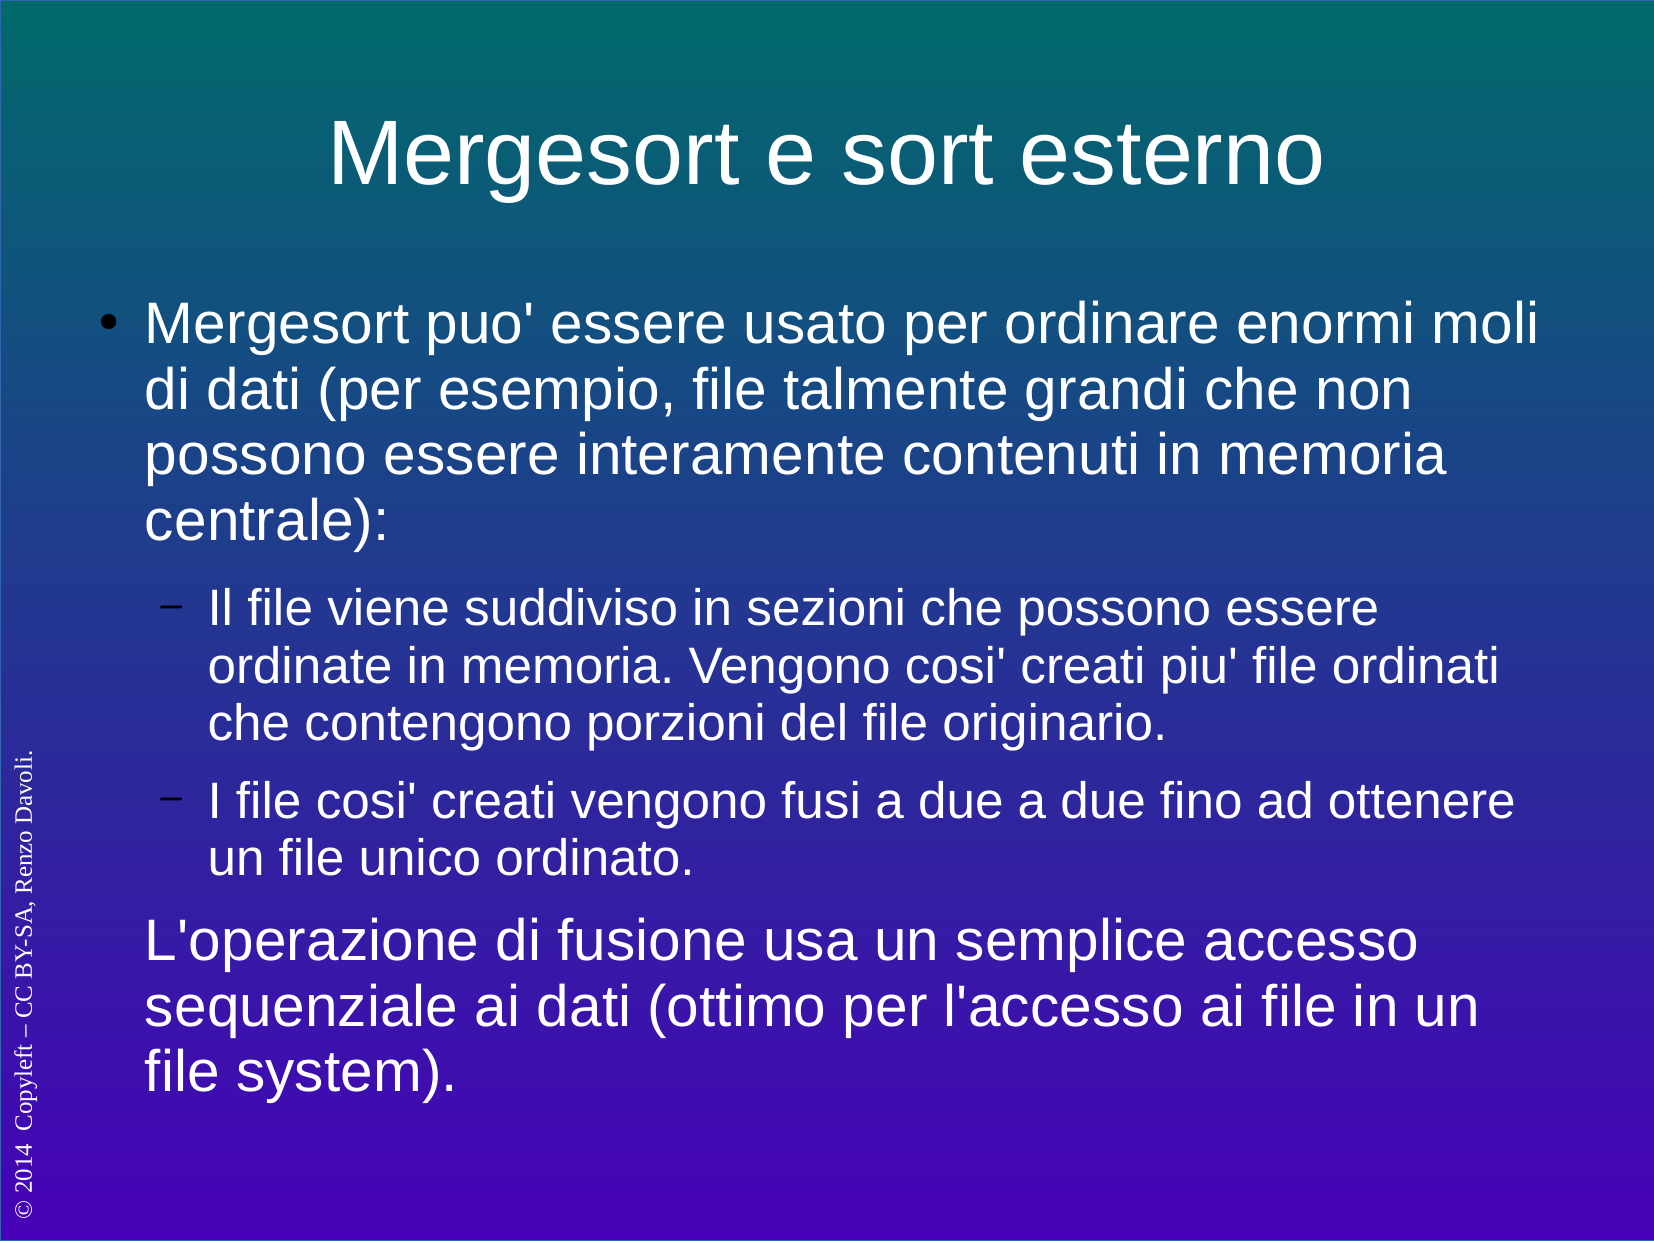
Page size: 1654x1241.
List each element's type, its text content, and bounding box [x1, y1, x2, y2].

title Mergesort e sort esterno [82, 49, 1571, 257]
list Mergesort puo' essere usato per ordinare enormi moli di dati (per esempio, file talmente grandi che non possono essere interamente contenuti in memoria centrale): Il file viene suddiviso in sezioni che possono essere ordinate in memoria. Vengono cosi' creati piu' file ordinati che contengono porzioni del file originario. I file cosi' creati vengono fusi a due a due fino ad ottenere un file unico ordinato. L'operazione di fusione usa un semplice accesso sequenziale ai dati (ottimo per l'accesso ai file in un file system). [82, 290, 1571, 1111]
